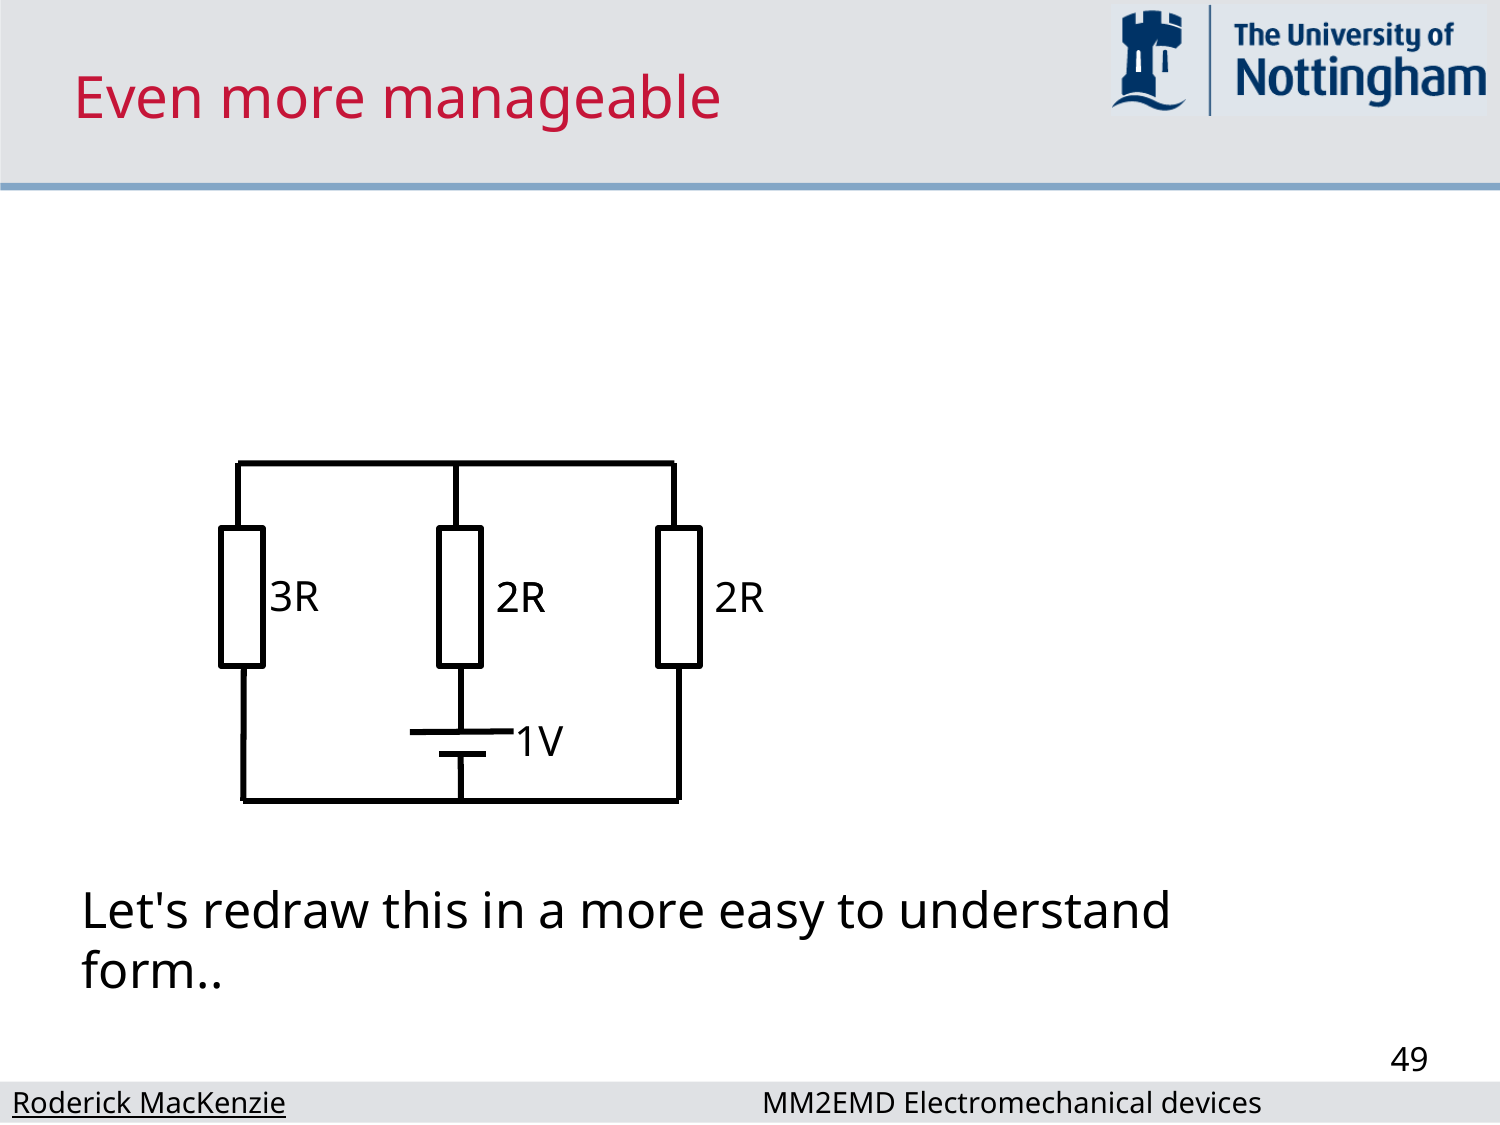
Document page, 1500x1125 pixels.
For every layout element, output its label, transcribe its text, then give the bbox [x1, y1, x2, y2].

text_box 2R [699, 563, 800, 699]
text_box Let's redraw this in a more easy to understand form.. [66, 870, 1310, 1125]
text_box 1V [499, 706, 600, 851]
text_box 3R [254, 561, 355, 697]
text_box <number> [1375, 1030, 1500, 1101]
picture [1111, 4, 1487, 116]
title Even more manageable [59, 20, 1137, 172]
text_box 2R [481, 563, 582, 699]
